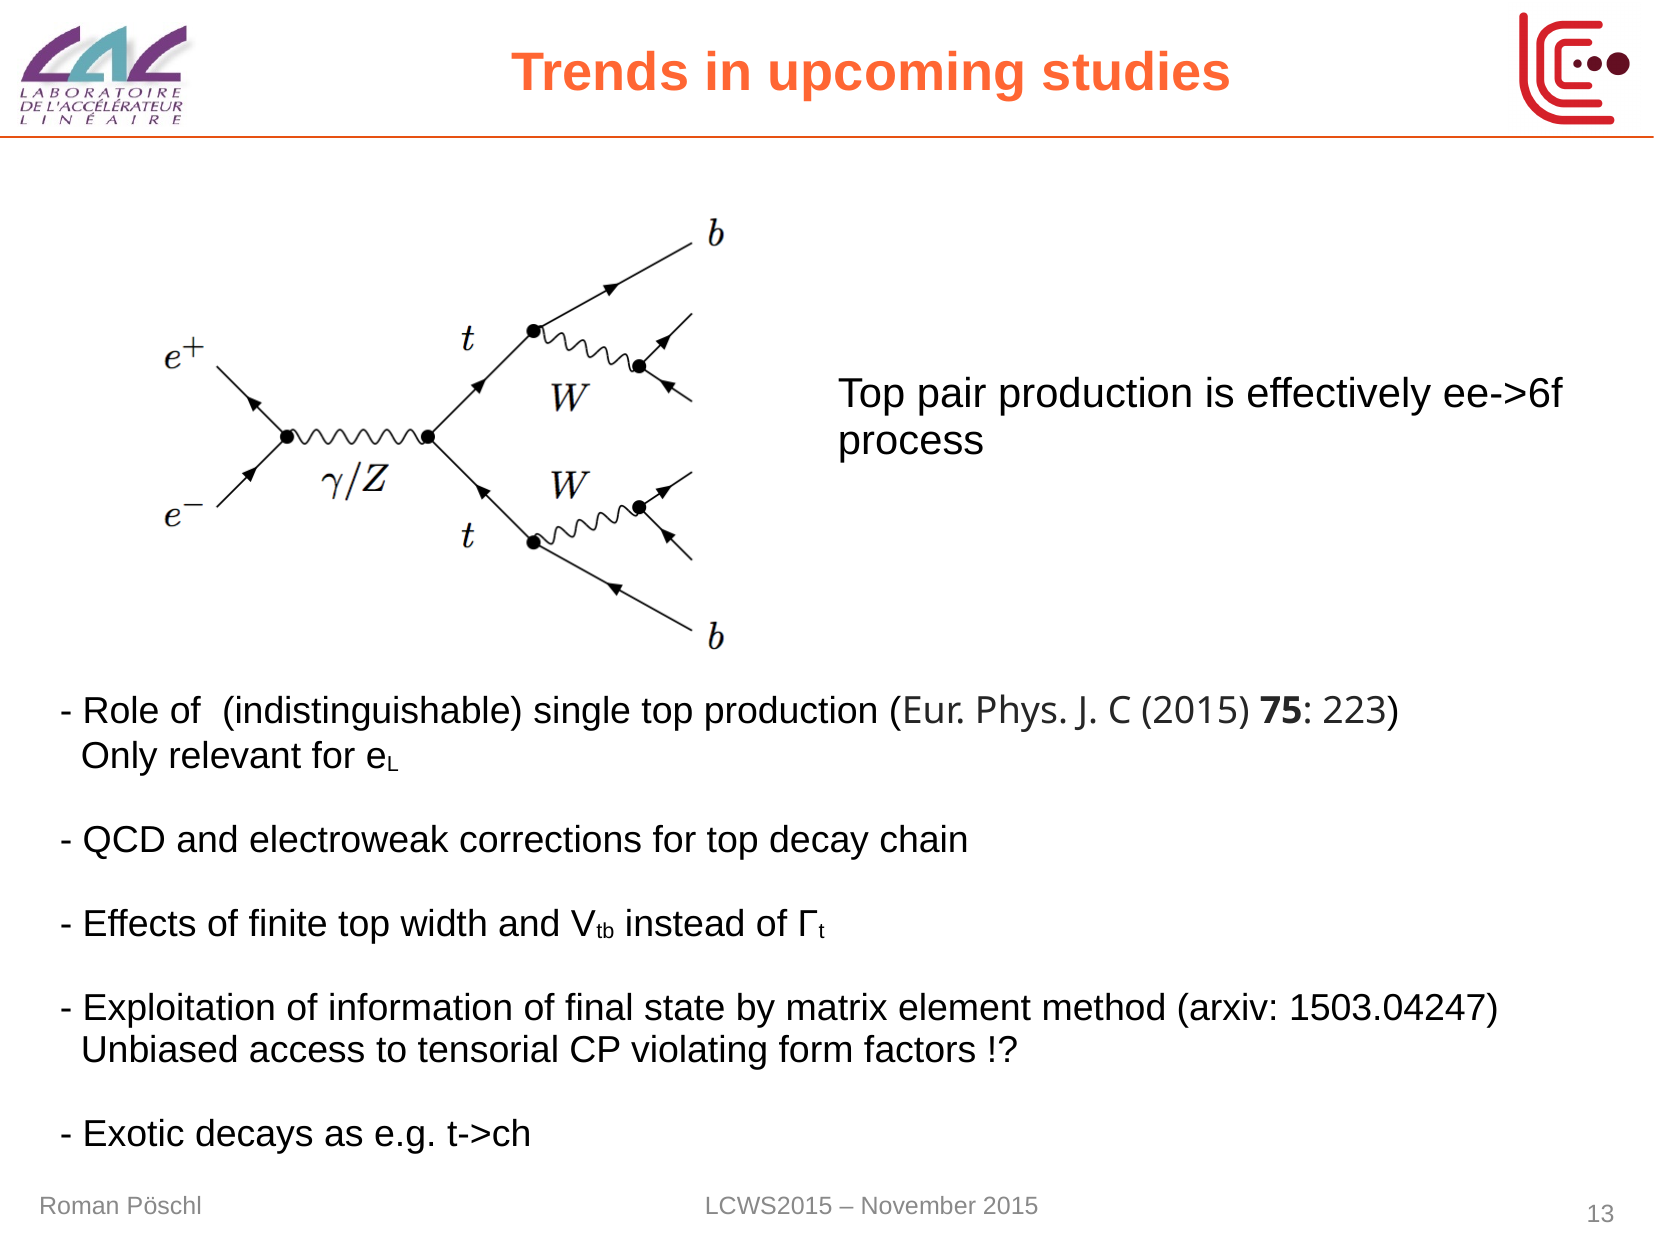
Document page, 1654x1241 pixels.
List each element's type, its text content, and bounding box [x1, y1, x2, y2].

picture [17, 22, 199, 127]
text_box Top pair production is effectively ee->6f process [823, 362, 1589, 475]
text_box - Role of (indistinguishable) single top production (Eur. Phys. J. C (2015) 75: 223) Only relevant for eL - QCD and electroweak corrections for top decay chain - Effects of finite top width and Vtb instead of Γt - Exploitation of information of final state by matrix element method (arxiv: 1503.04247) Unbiased access to tensorial CP violating form factors !? - Exotic decays as e.g. t->ch [45, 676, 1518, 1178]
title Trends in upcoming studies [128, 29, 1617, 113]
picture [54, 150, 831, 667]
picture [1508, 2, 1641, 135]
